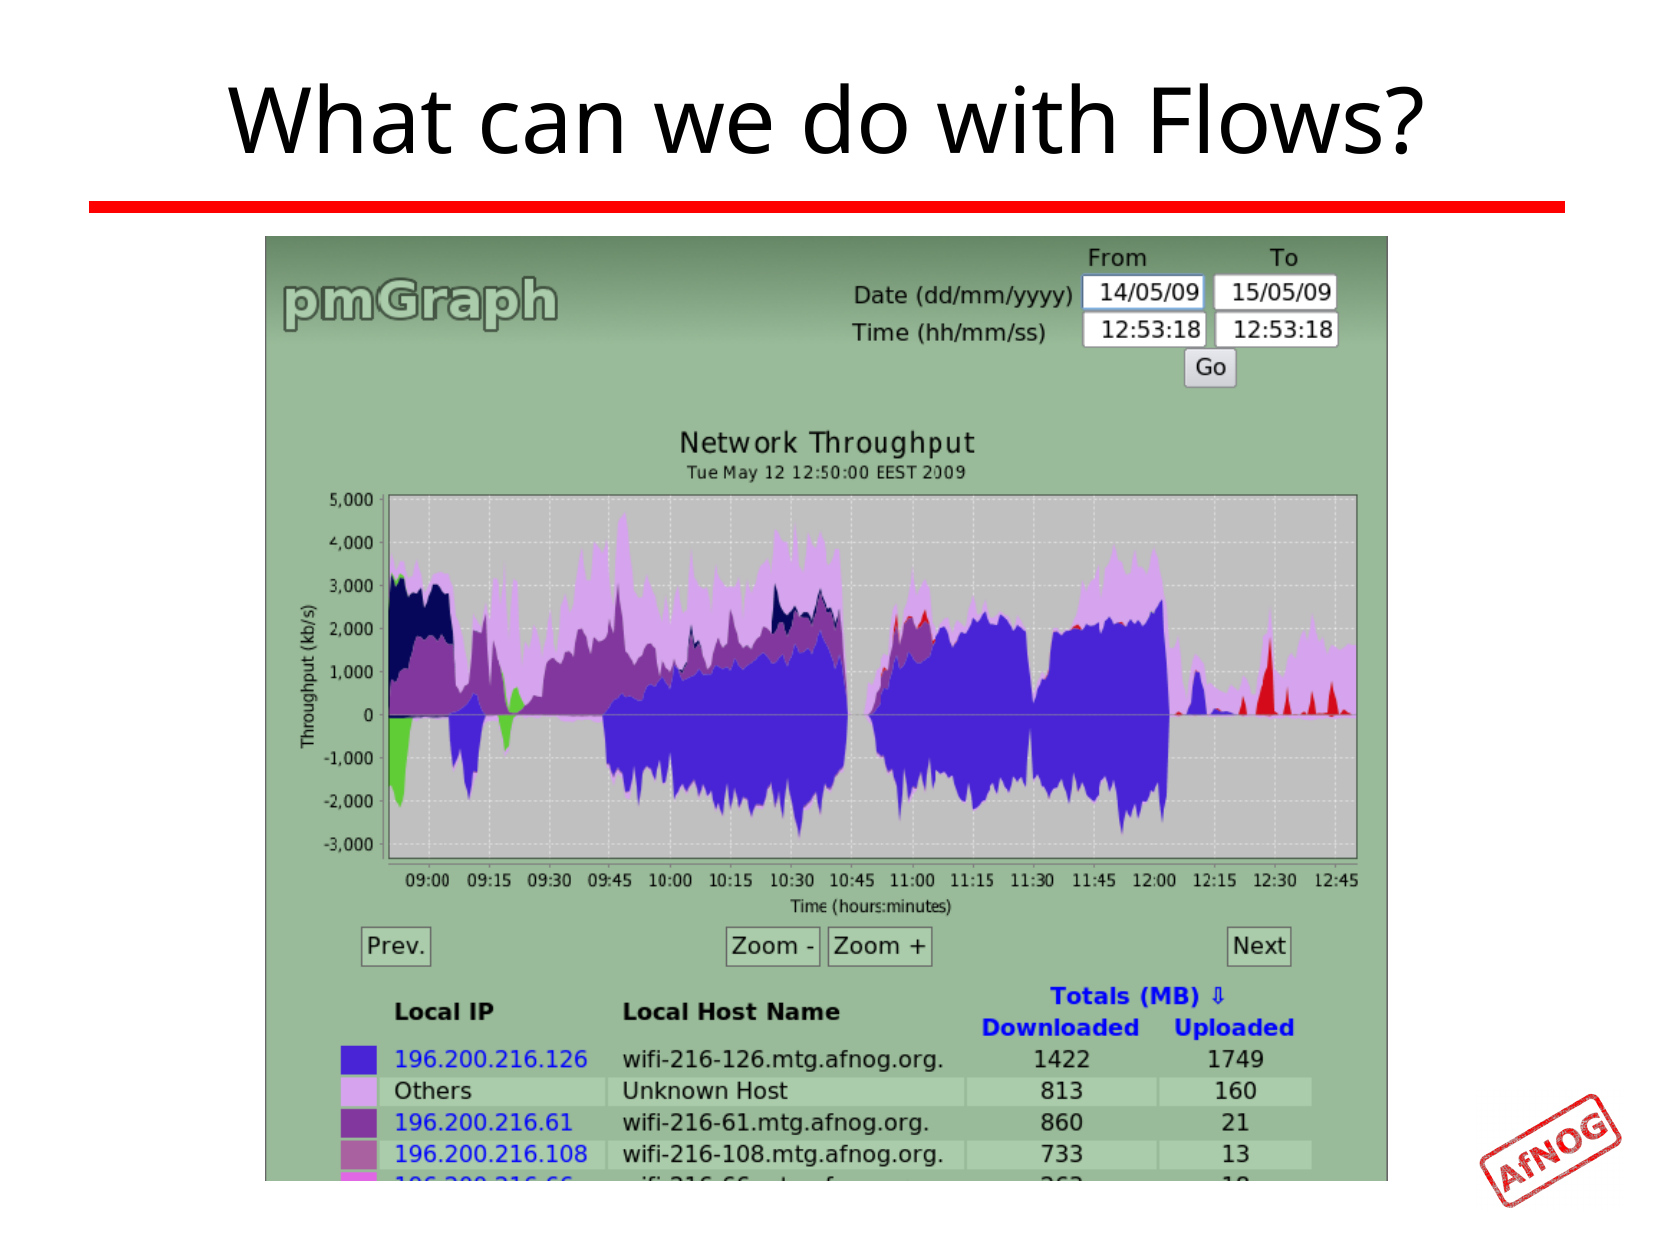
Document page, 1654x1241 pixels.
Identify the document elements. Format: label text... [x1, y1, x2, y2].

title What can we do with Flows? [88, 29, 1565, 207]
picture [1476, 1090, 1625, 1211]
picture [265, 236, 1388, 1181]
